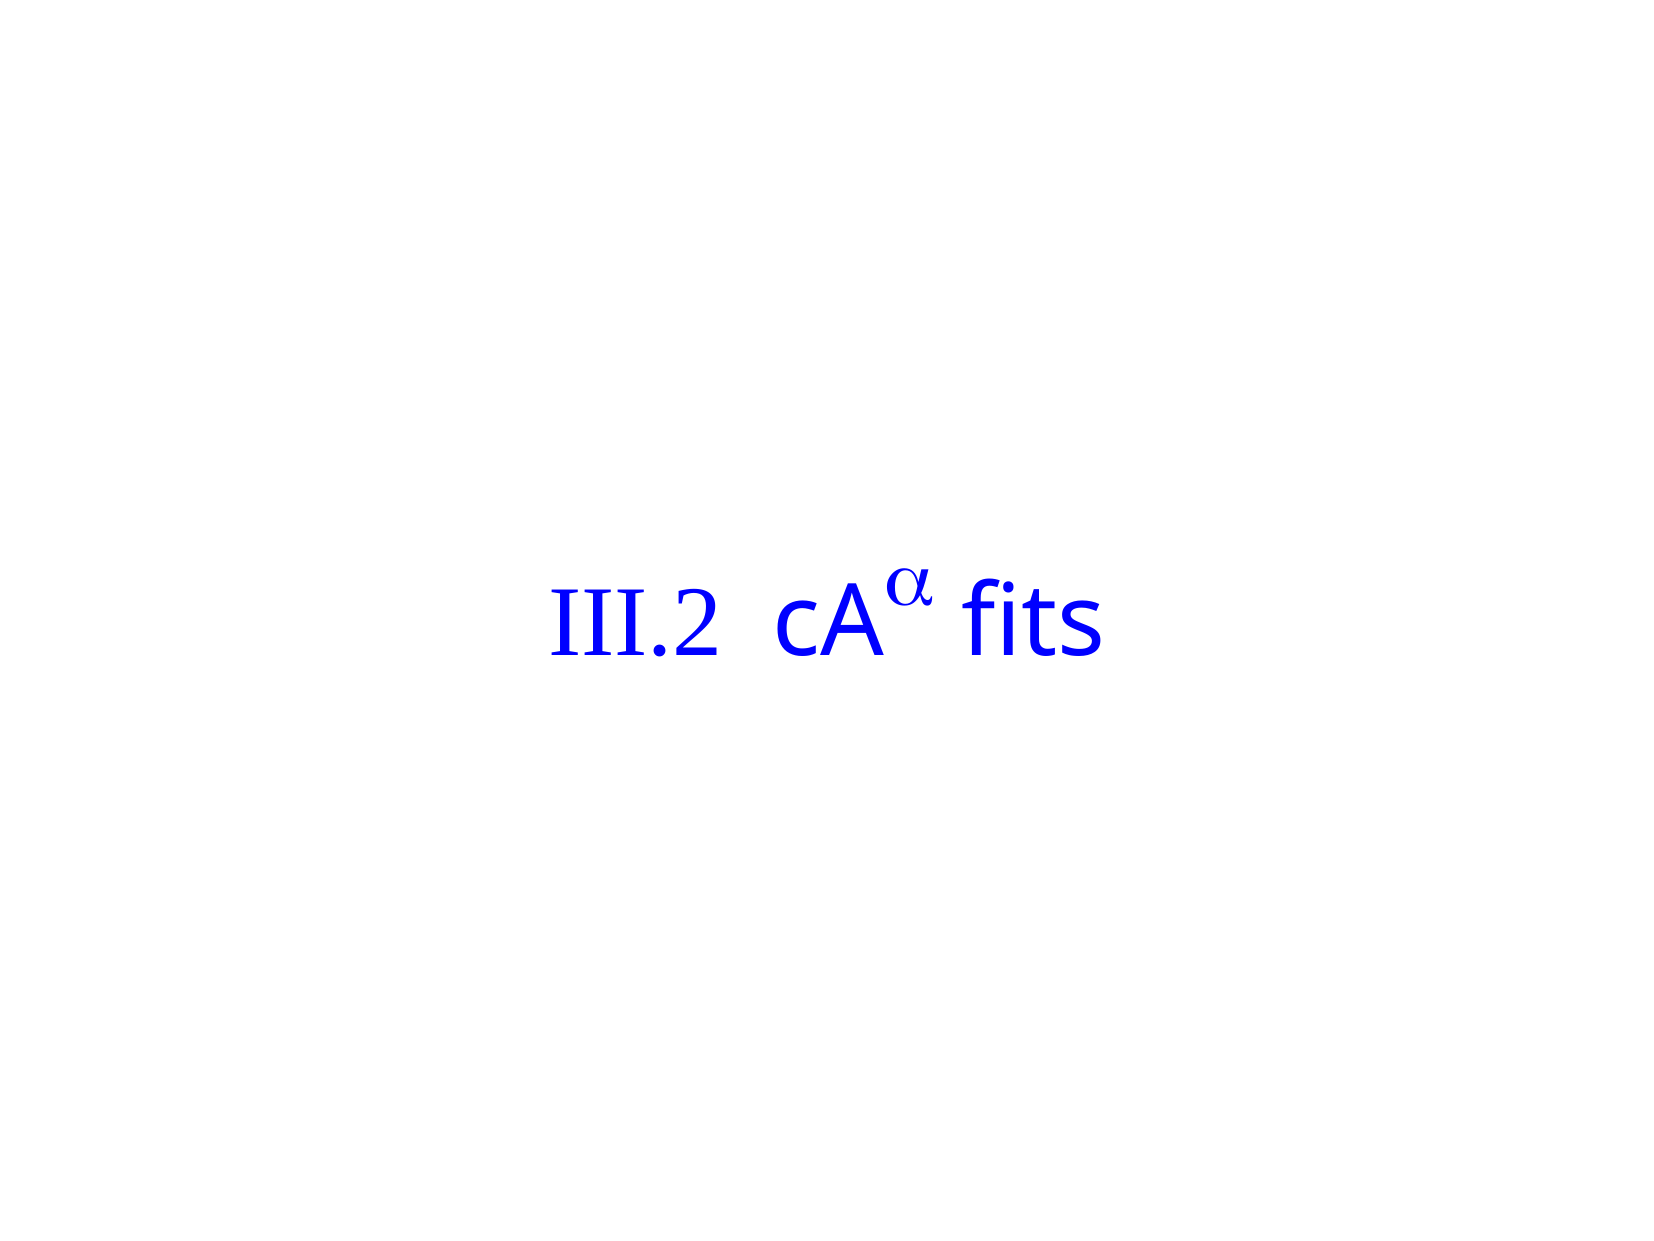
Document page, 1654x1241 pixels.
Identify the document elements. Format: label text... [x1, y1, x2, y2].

text_box III.2 cAa fits [53, 548, 1600, 709]
